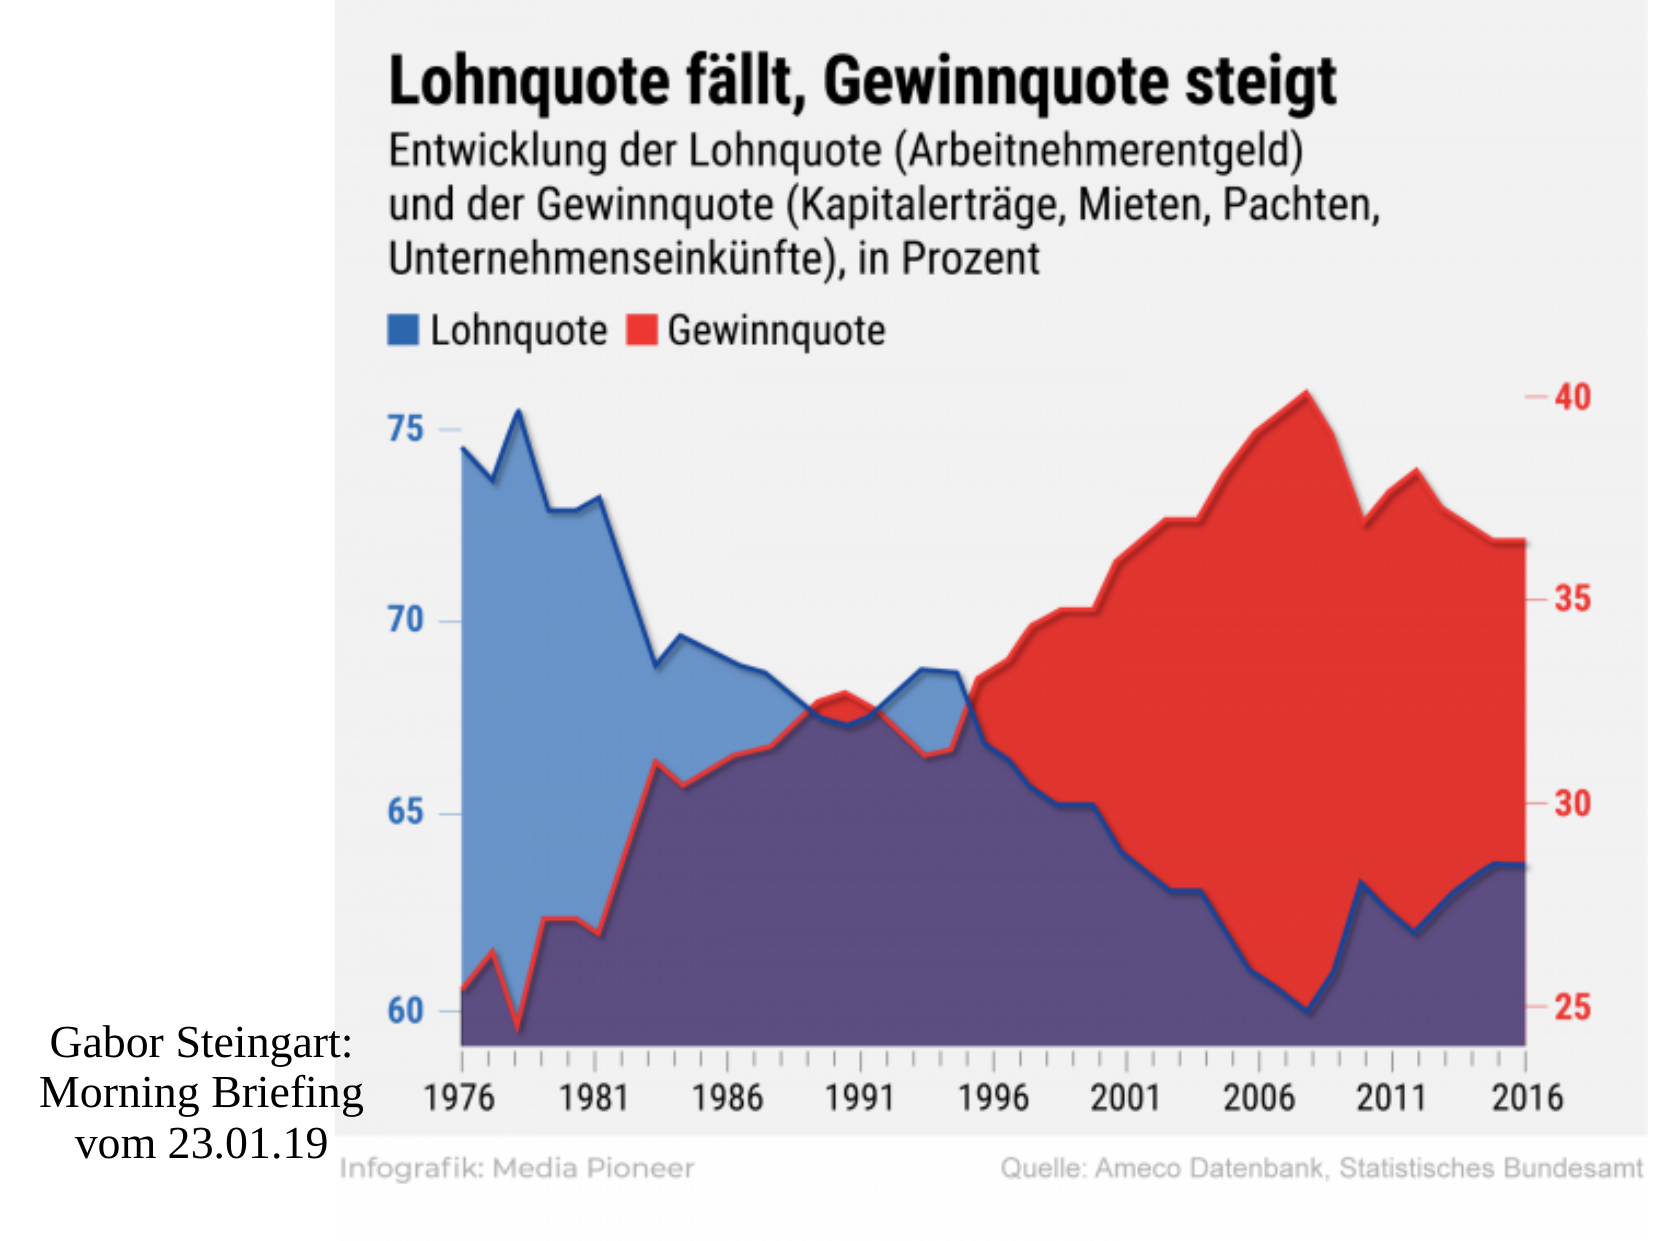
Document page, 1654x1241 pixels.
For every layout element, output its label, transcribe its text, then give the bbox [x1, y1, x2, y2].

text_box Gabor Steingart: Morning Briefing vom 23.01.19 [24, 1009, 380, 1177]
picture [335, 0, 1648, 1241]
